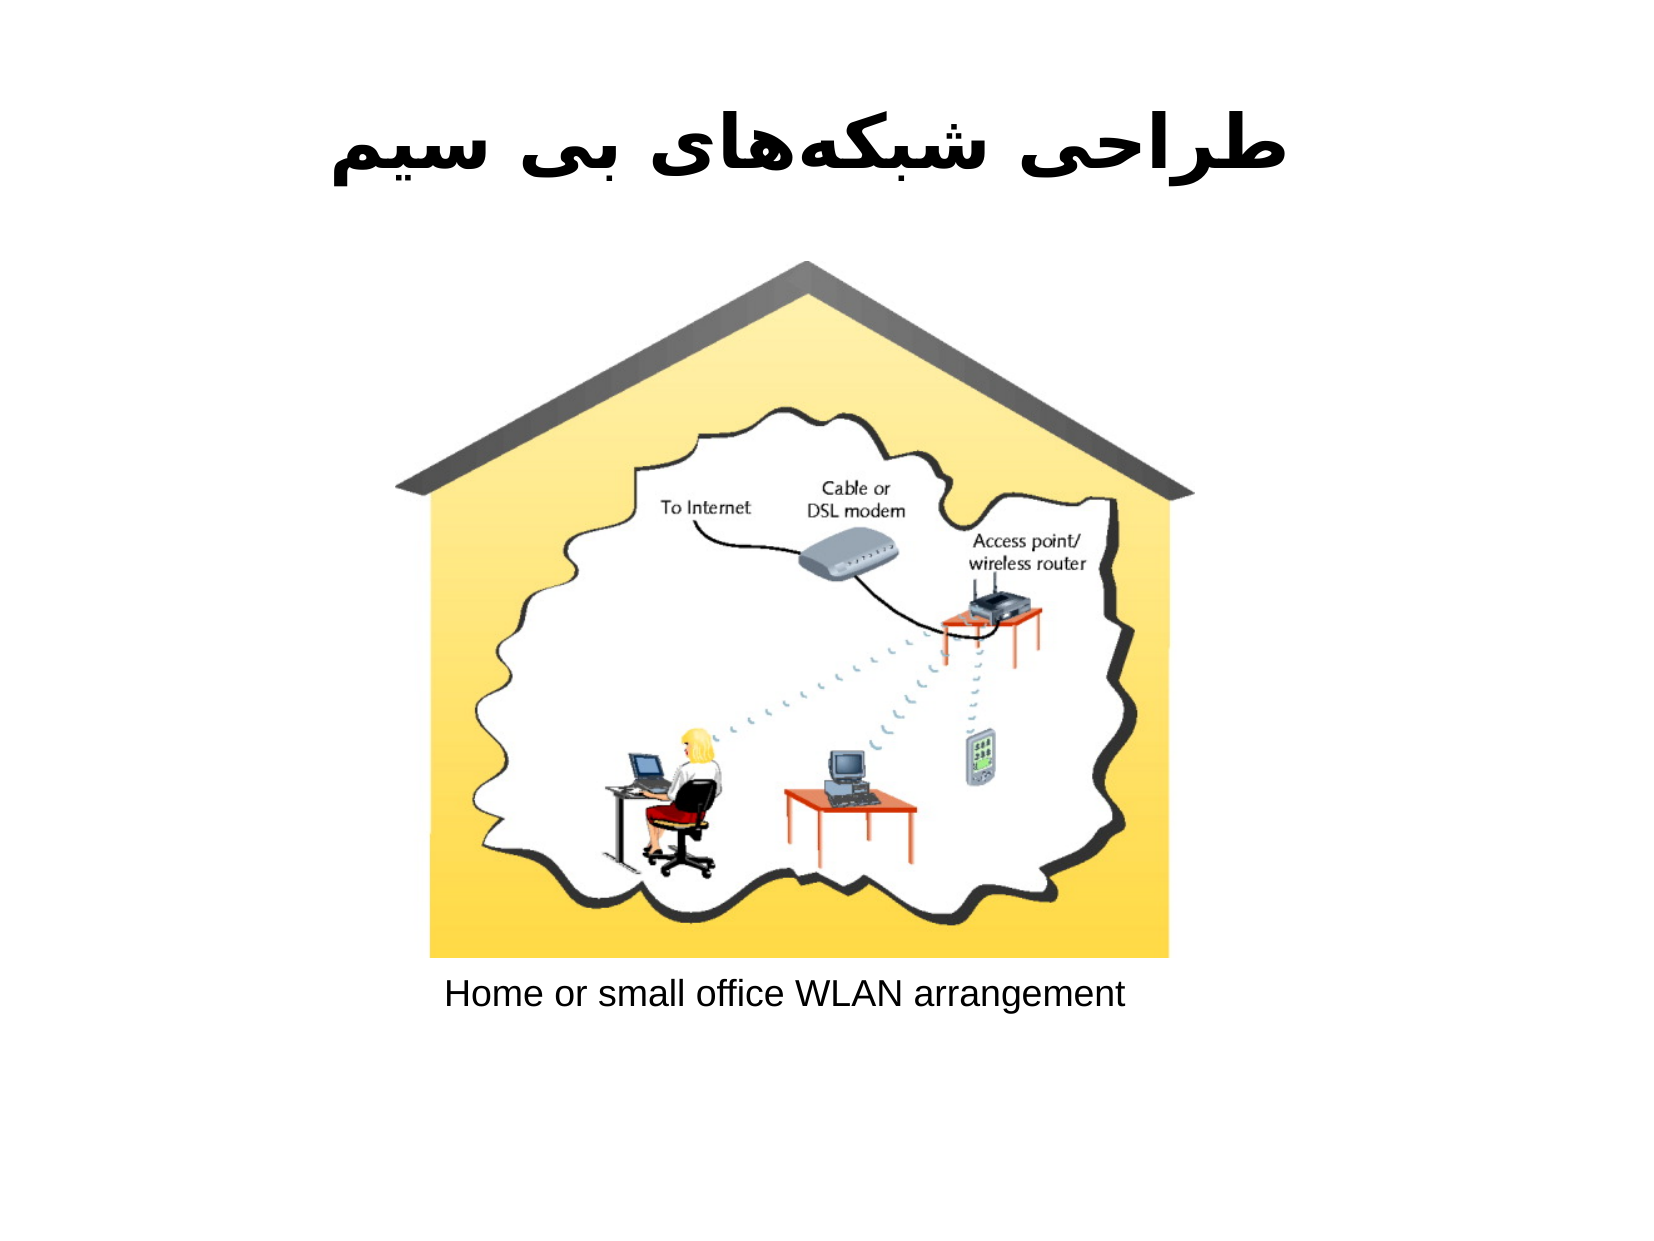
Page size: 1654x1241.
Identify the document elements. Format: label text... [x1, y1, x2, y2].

picture [395, 261, 1195, 958]
text_box Home or small office WLAN arrangement [383, 961, 1309, 1022]
title طراحی شبکه‌های بی سیم [135, 45, 1486, 233]
